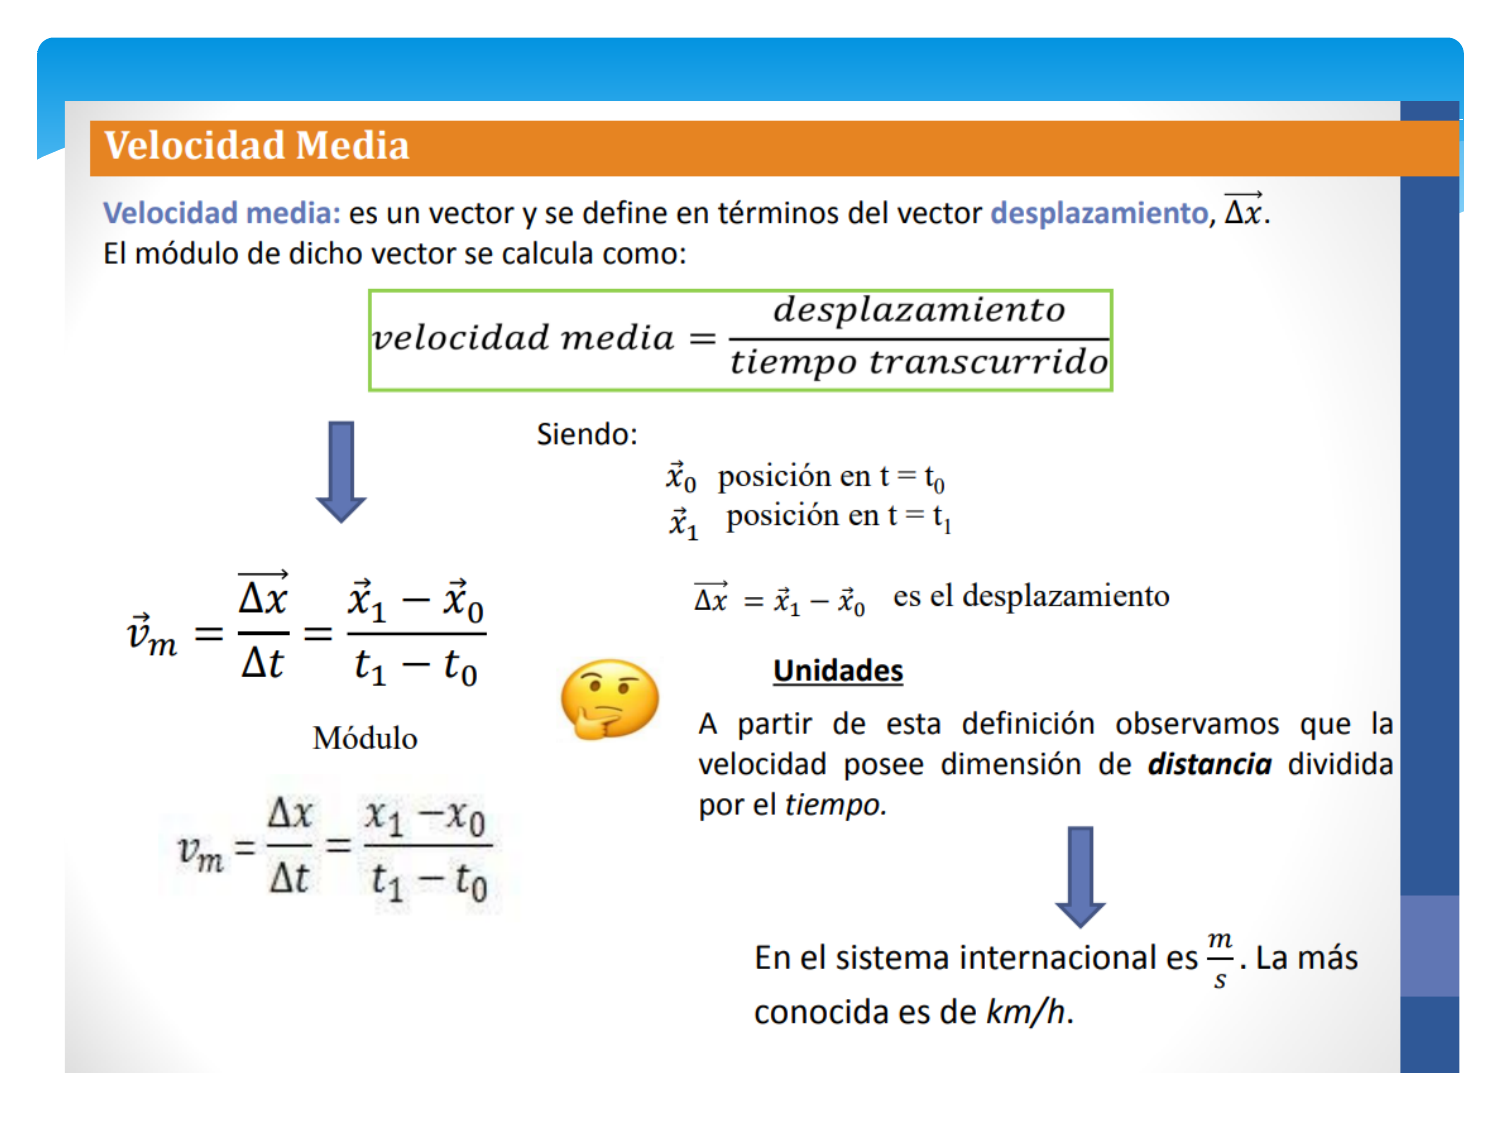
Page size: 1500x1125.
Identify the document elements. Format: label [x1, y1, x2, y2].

picture [64, 101, 1460, 1073]
